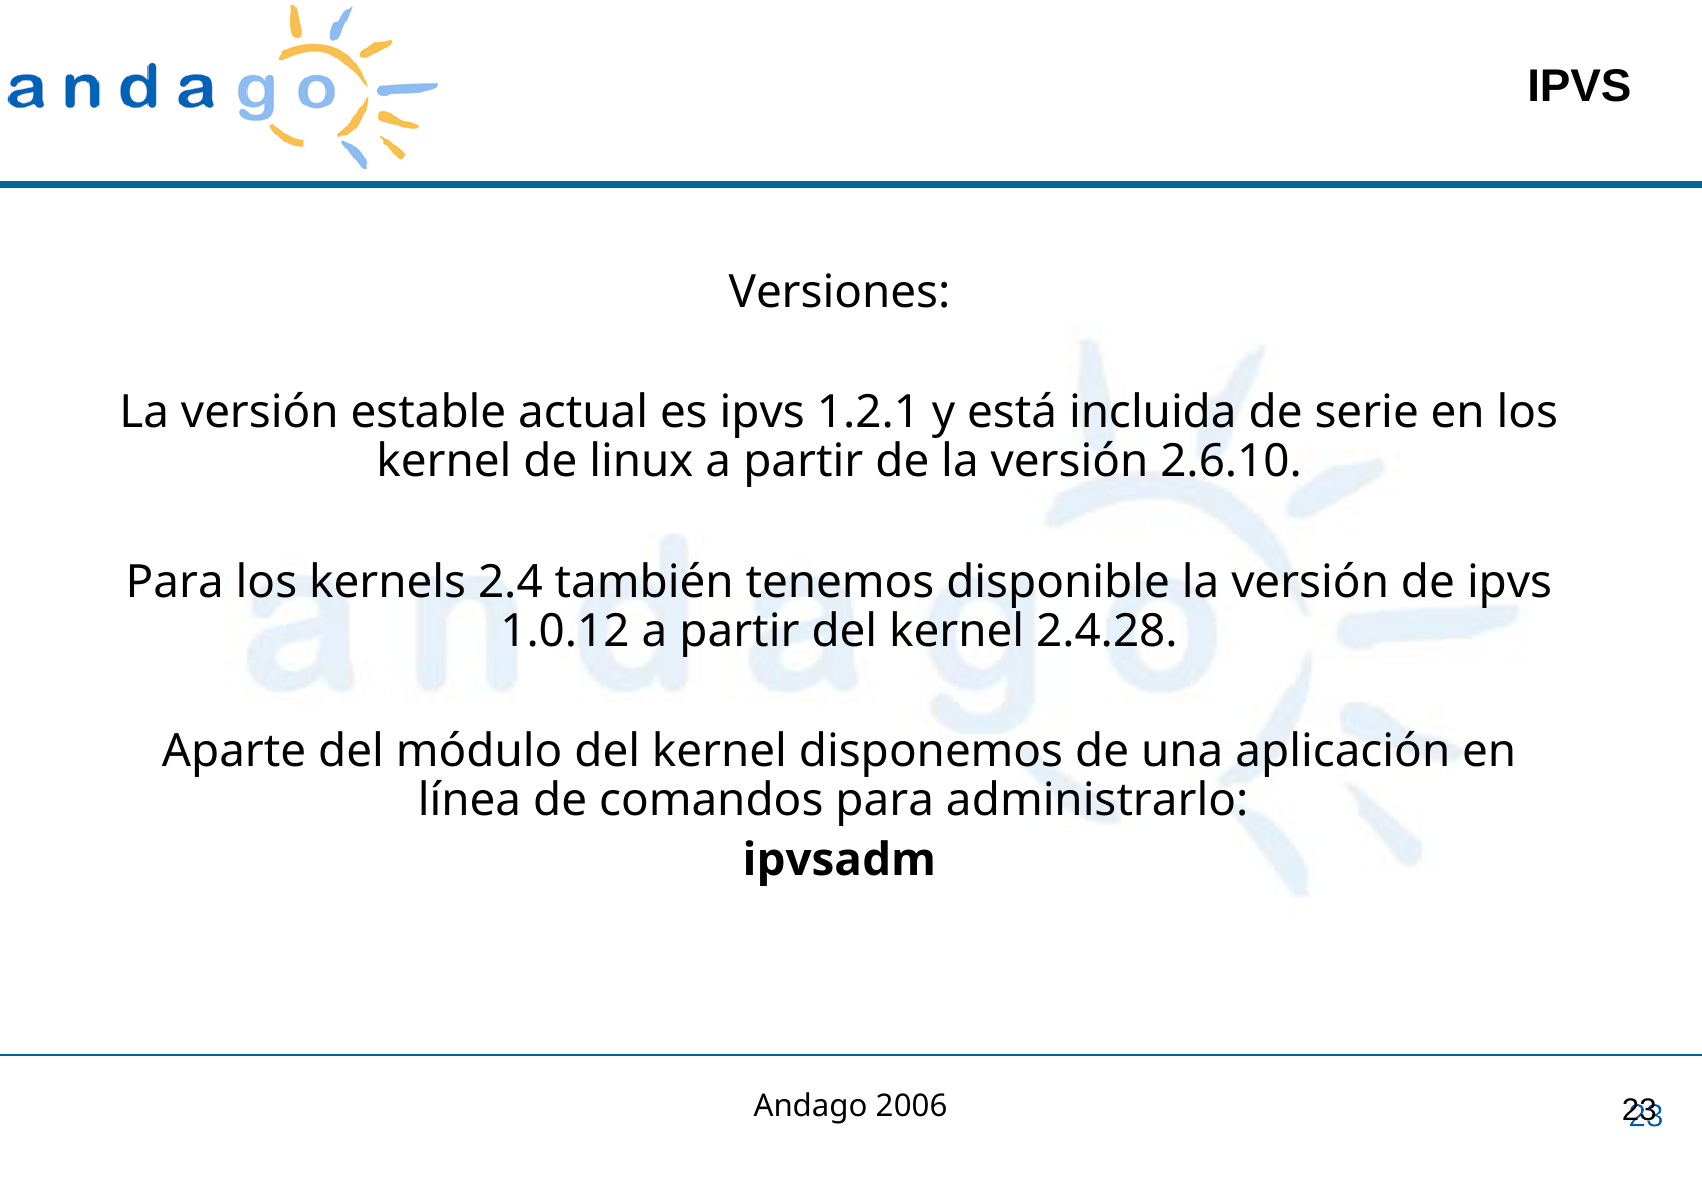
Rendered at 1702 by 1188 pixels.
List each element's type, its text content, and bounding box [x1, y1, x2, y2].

subtitle Versiones: La versión estable actual es ipvs 1.2.1 y está incluida de serie en los kernel de linux a partir de la versión 2.6.10. Para los kernels 2.4 también tenemos disponible la versión de ipvs 1.0.12 a partir del kernel 2.4.28. Aparte del módulo del kernel disponemos de una aplicación en línea de comandos para administrarlo: ipvsadm [116, 229, 1563, 925]
title IPVS [255, 0, 1702, 188]
picture [0, 0, 255, 175]
